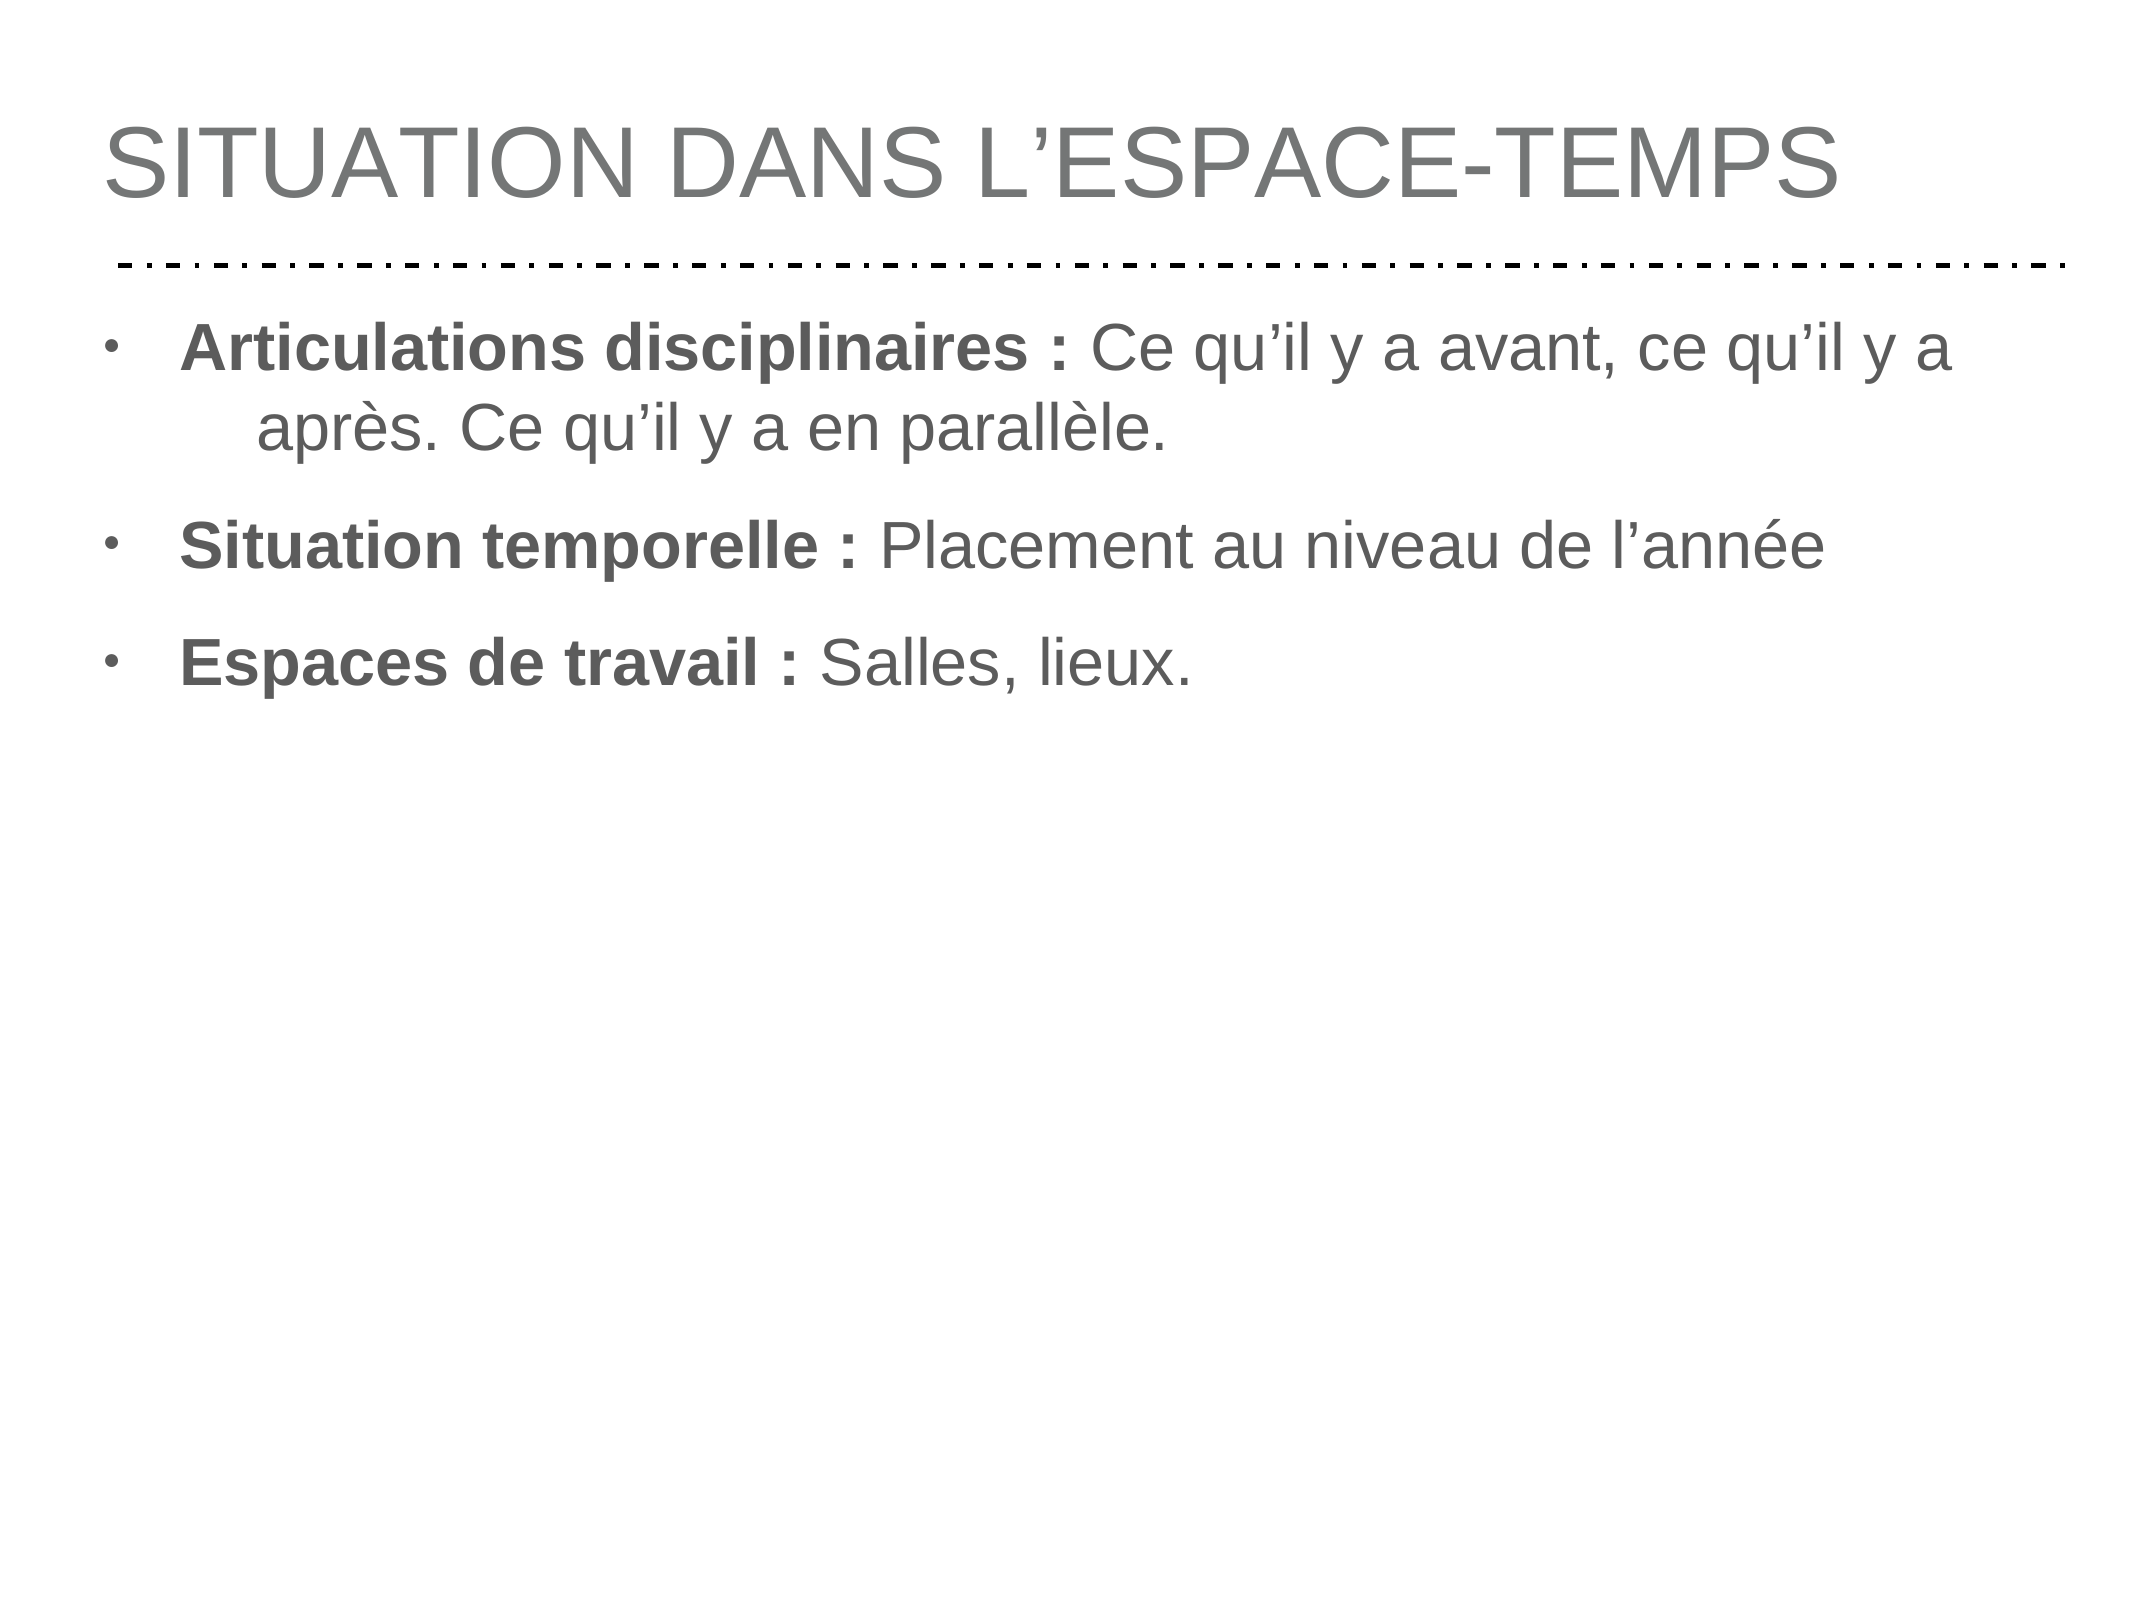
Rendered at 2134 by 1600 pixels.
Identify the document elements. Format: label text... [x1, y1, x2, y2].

text_box Articulations disciplinaires : Ce qu’il y a avant, ce qu’il y a après. Ce qu’il y a en parallèle. Situation temporelle : Placement au niveau de l’année Espaces de travail : Salles, lieux. [94, 296, 2039, 1481]
text_box SITUATION DANS L’ESPACE-TEMPS [94, 89, 2039, 207]
